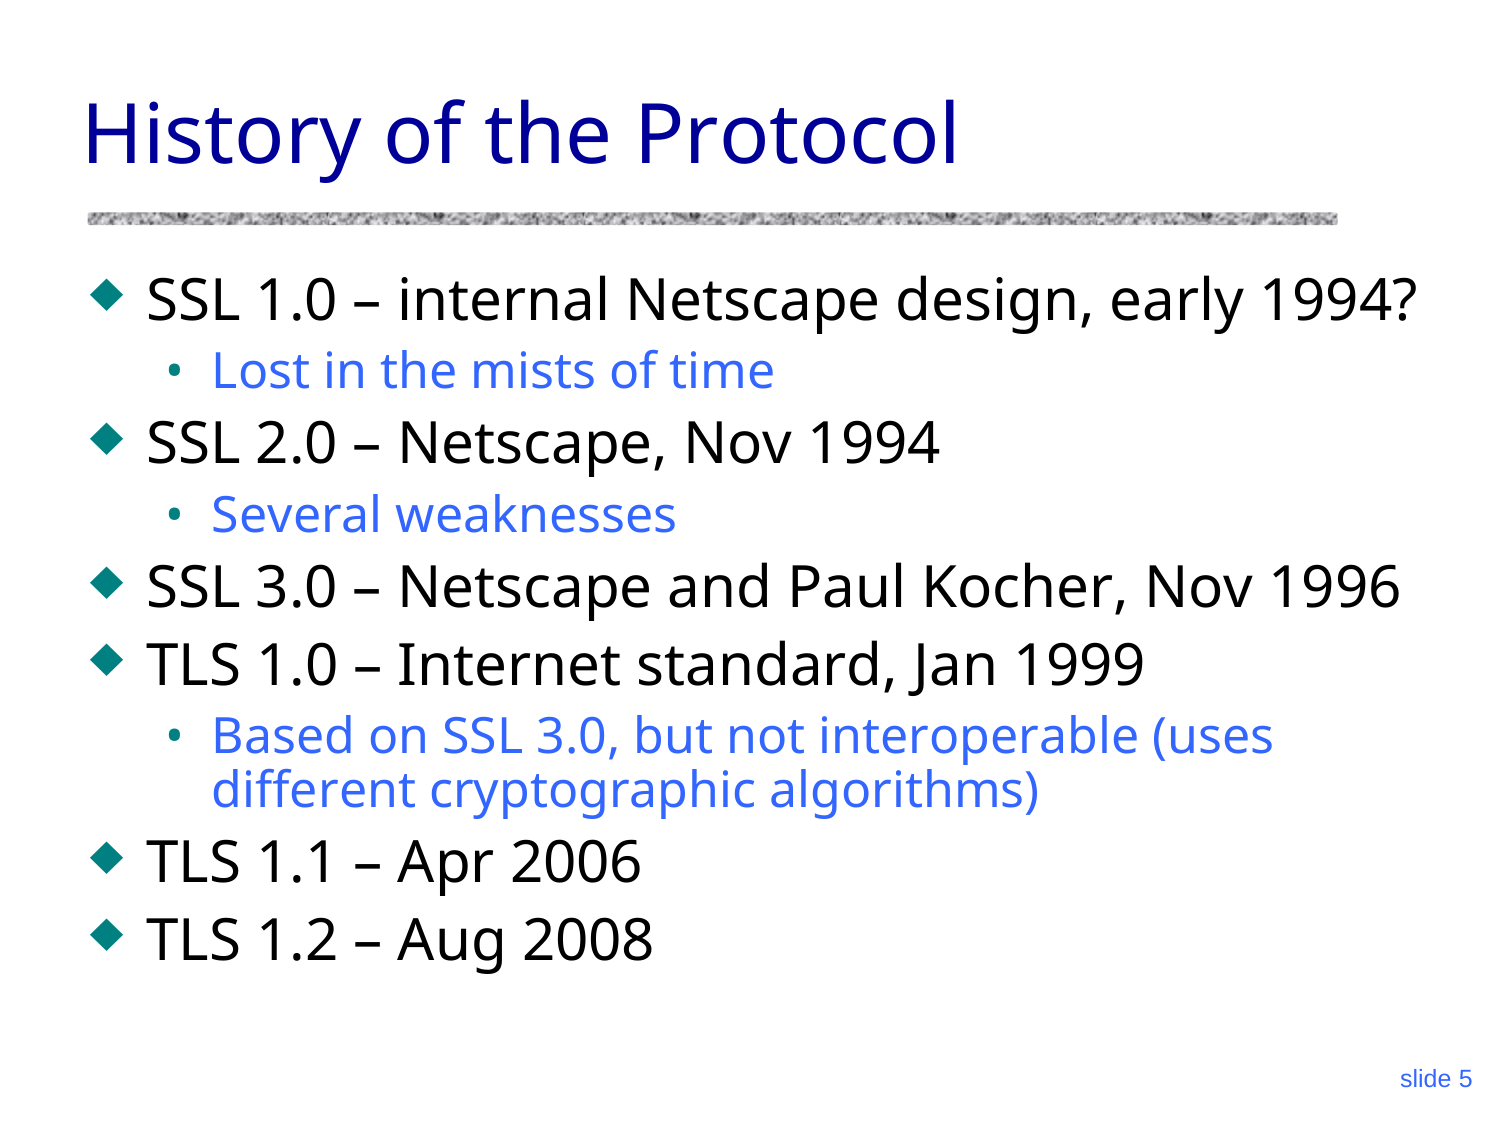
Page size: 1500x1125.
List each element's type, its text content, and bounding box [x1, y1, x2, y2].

text_box slide <number> [1450, 1025, 1488, 1101]
list SSL 1.0 – internal Netscape design, early 1994? Lost in the mists of time SSL 2.0 – Netscape, Nov 1994 Several weaknesses SSL 3.0 – Netscape and Paul Kocher, Nov 1996 TLS 1.0 – Internet standard, Jan 1999 Based on SSL 3.0, but not interoperable (uses different cryptographic algorithms) TLS 1.1 – Apr 2006 TLS 1.2 – Aug 2008 [74, 262, 1450, 1101]
title History of the Protocol [66, 37, 1342, 188]
picture [87, 212, 1338, 226]
